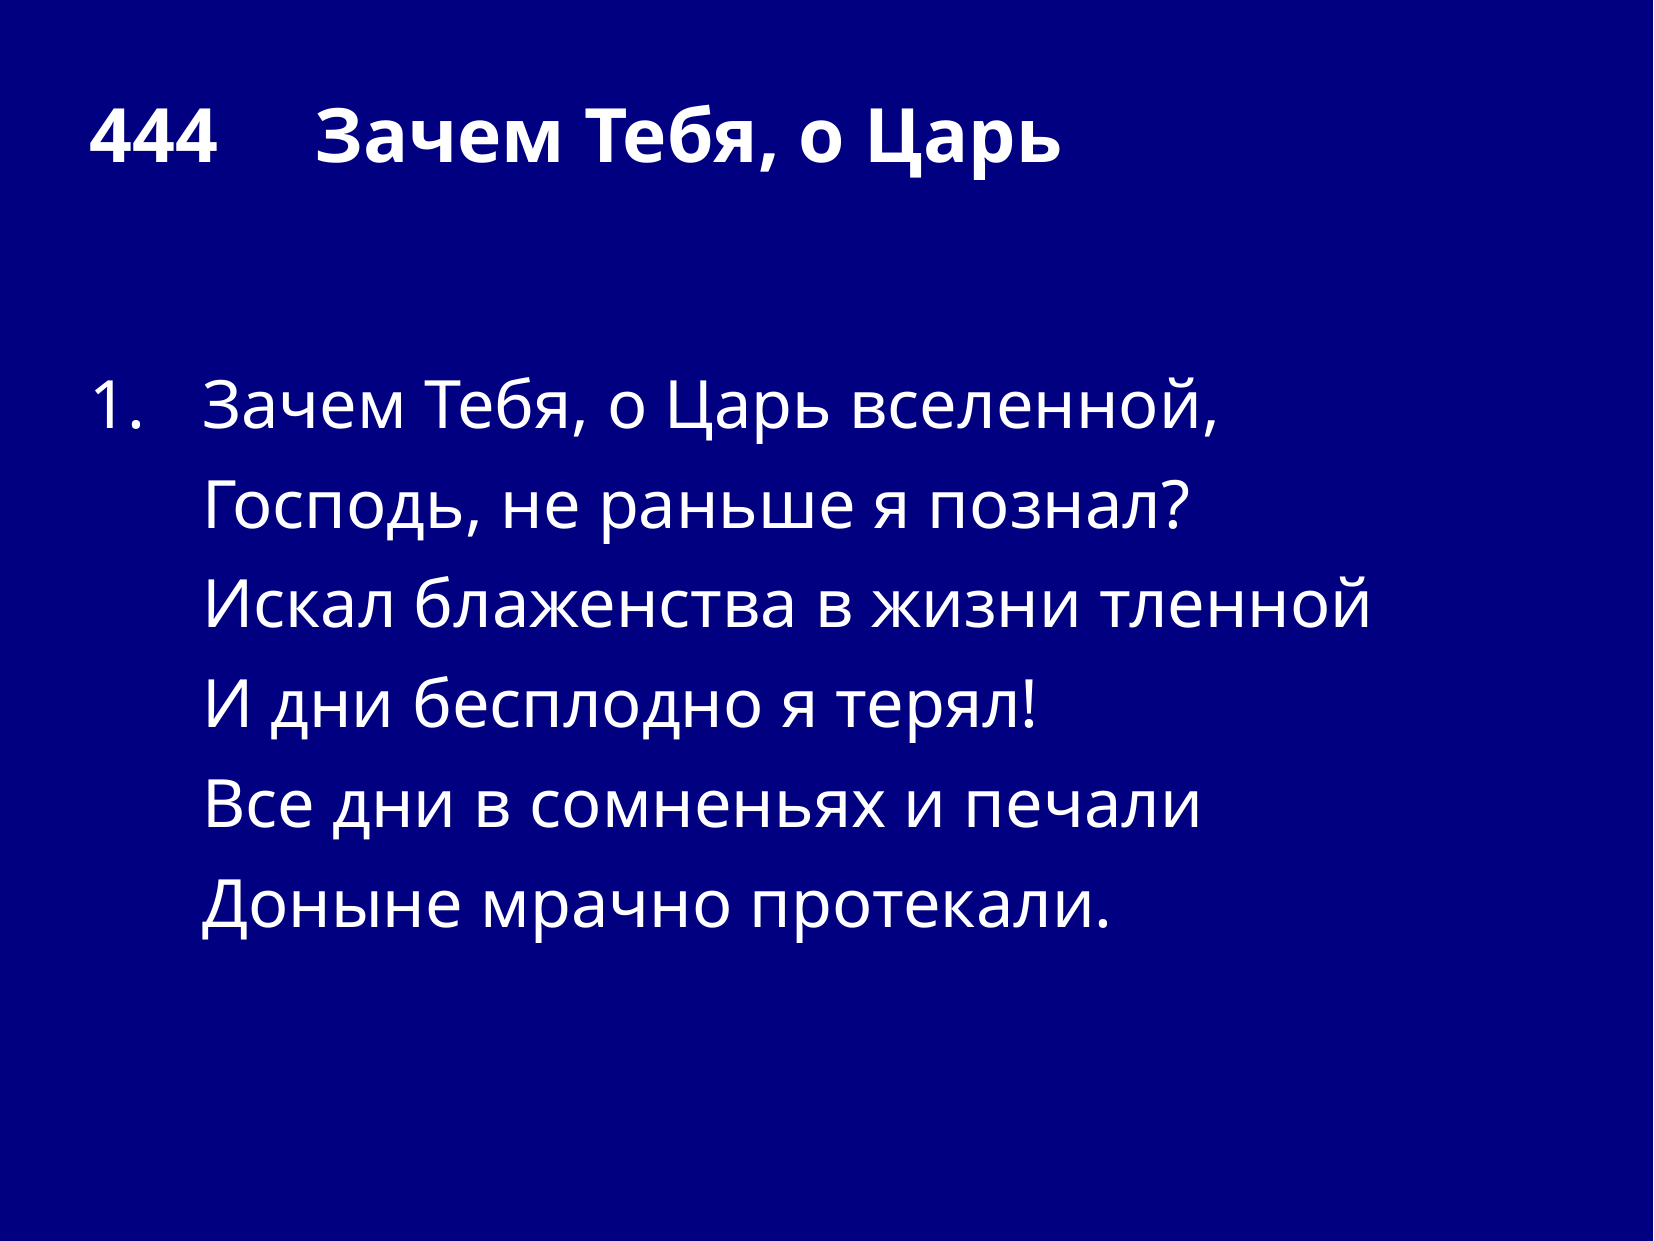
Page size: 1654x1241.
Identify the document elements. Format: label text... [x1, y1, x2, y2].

text_box 444 Зачем Тебя, о Царь [75, 75, 1576, 188]
text_box 1. Зачем Тебя, о Царь вселенной, Господь, не раньше я познал? Искал блаженства в жизни тленной И дни бесплодно я терял! Все дни в сомненьях и печали Доныне мрачно протекали. [75, 188, 1576, 1163]
